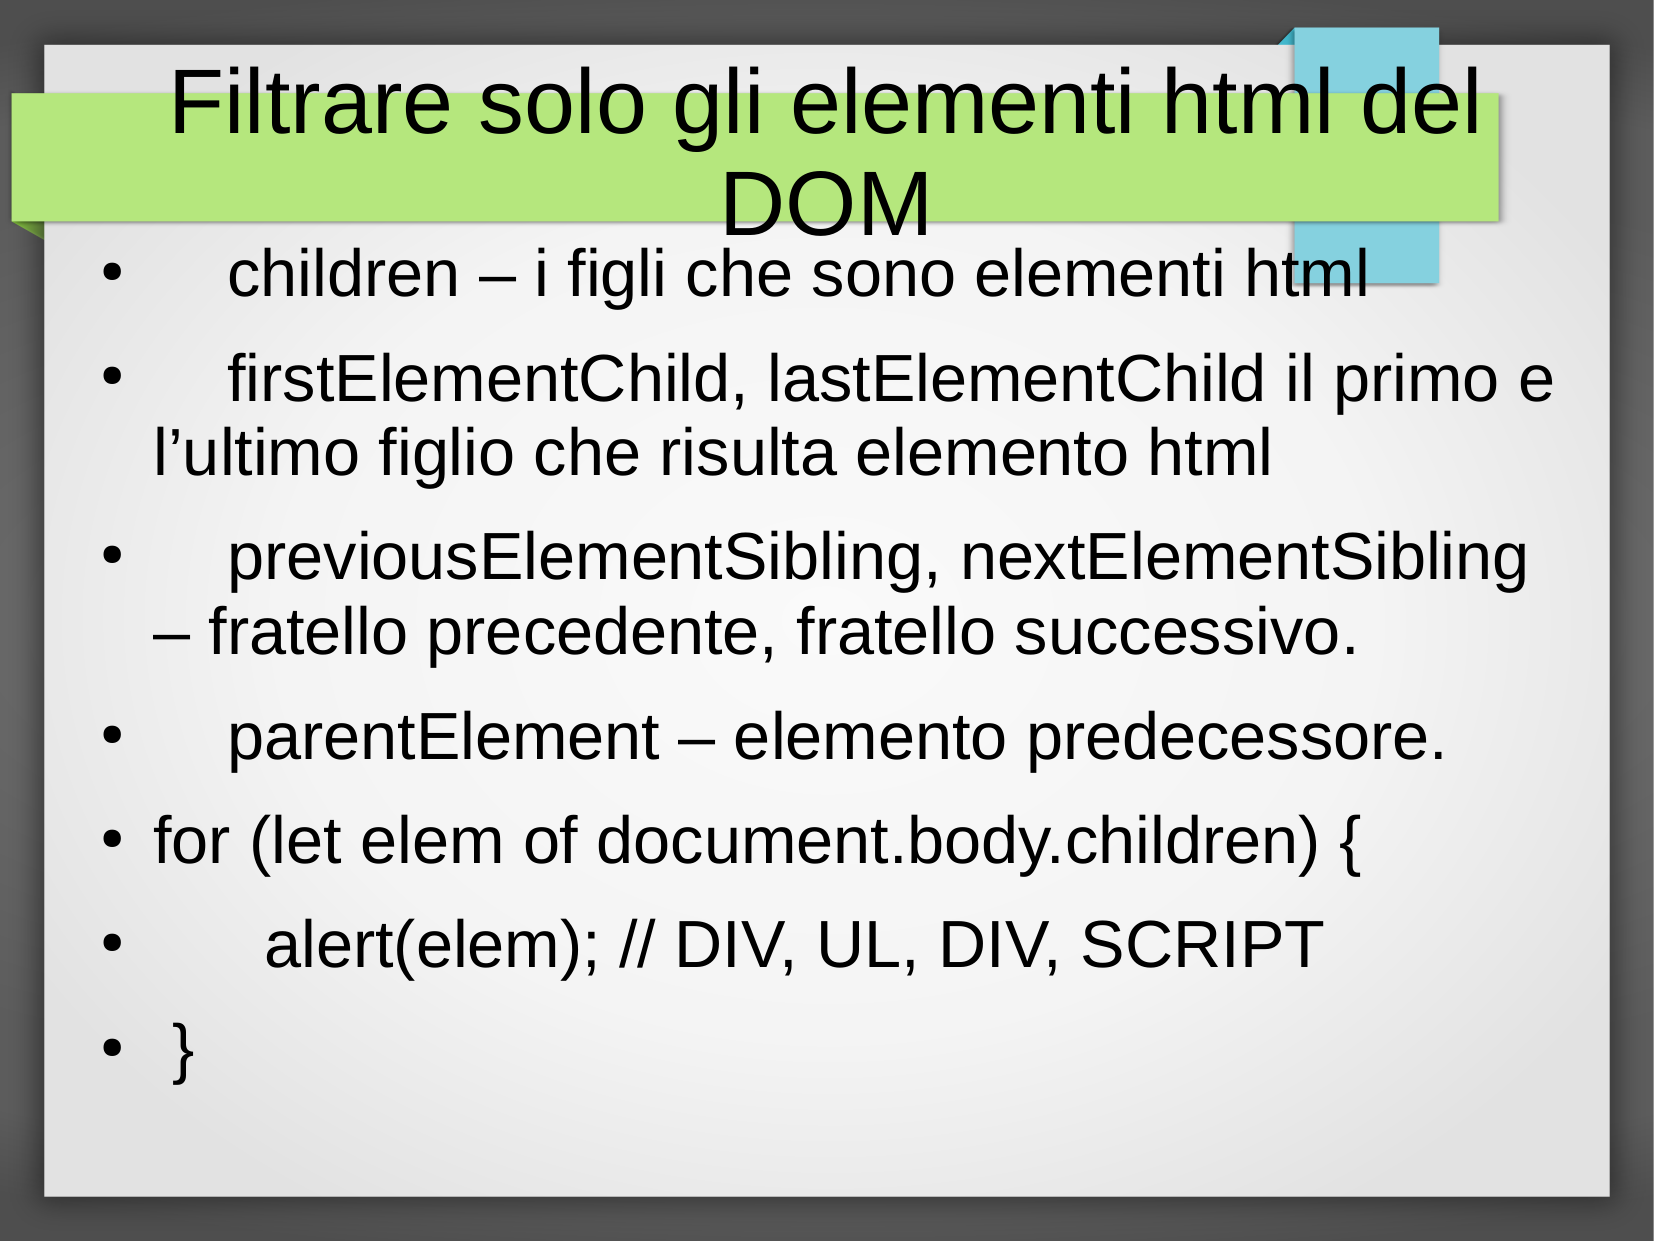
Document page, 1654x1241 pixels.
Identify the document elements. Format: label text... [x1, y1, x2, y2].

title Filtrare solo gli elementi html del DOM [82, 49, 1571, 236]
list children – i figli che sono elementi html firstElementChild, lastElementChild il primo e l’ultimo figlio che risulta elemento html previousElementSibling, nextElementSibling – fratello precedente, fratello successivo. parentElement – elemento predecessore. for (let elem of document.body.children) { alert(elem); // DIV, UL, DIV, SCRIPT } [82, 236, 1571, 1182]
picture [0, 0, 1654, 1241]
